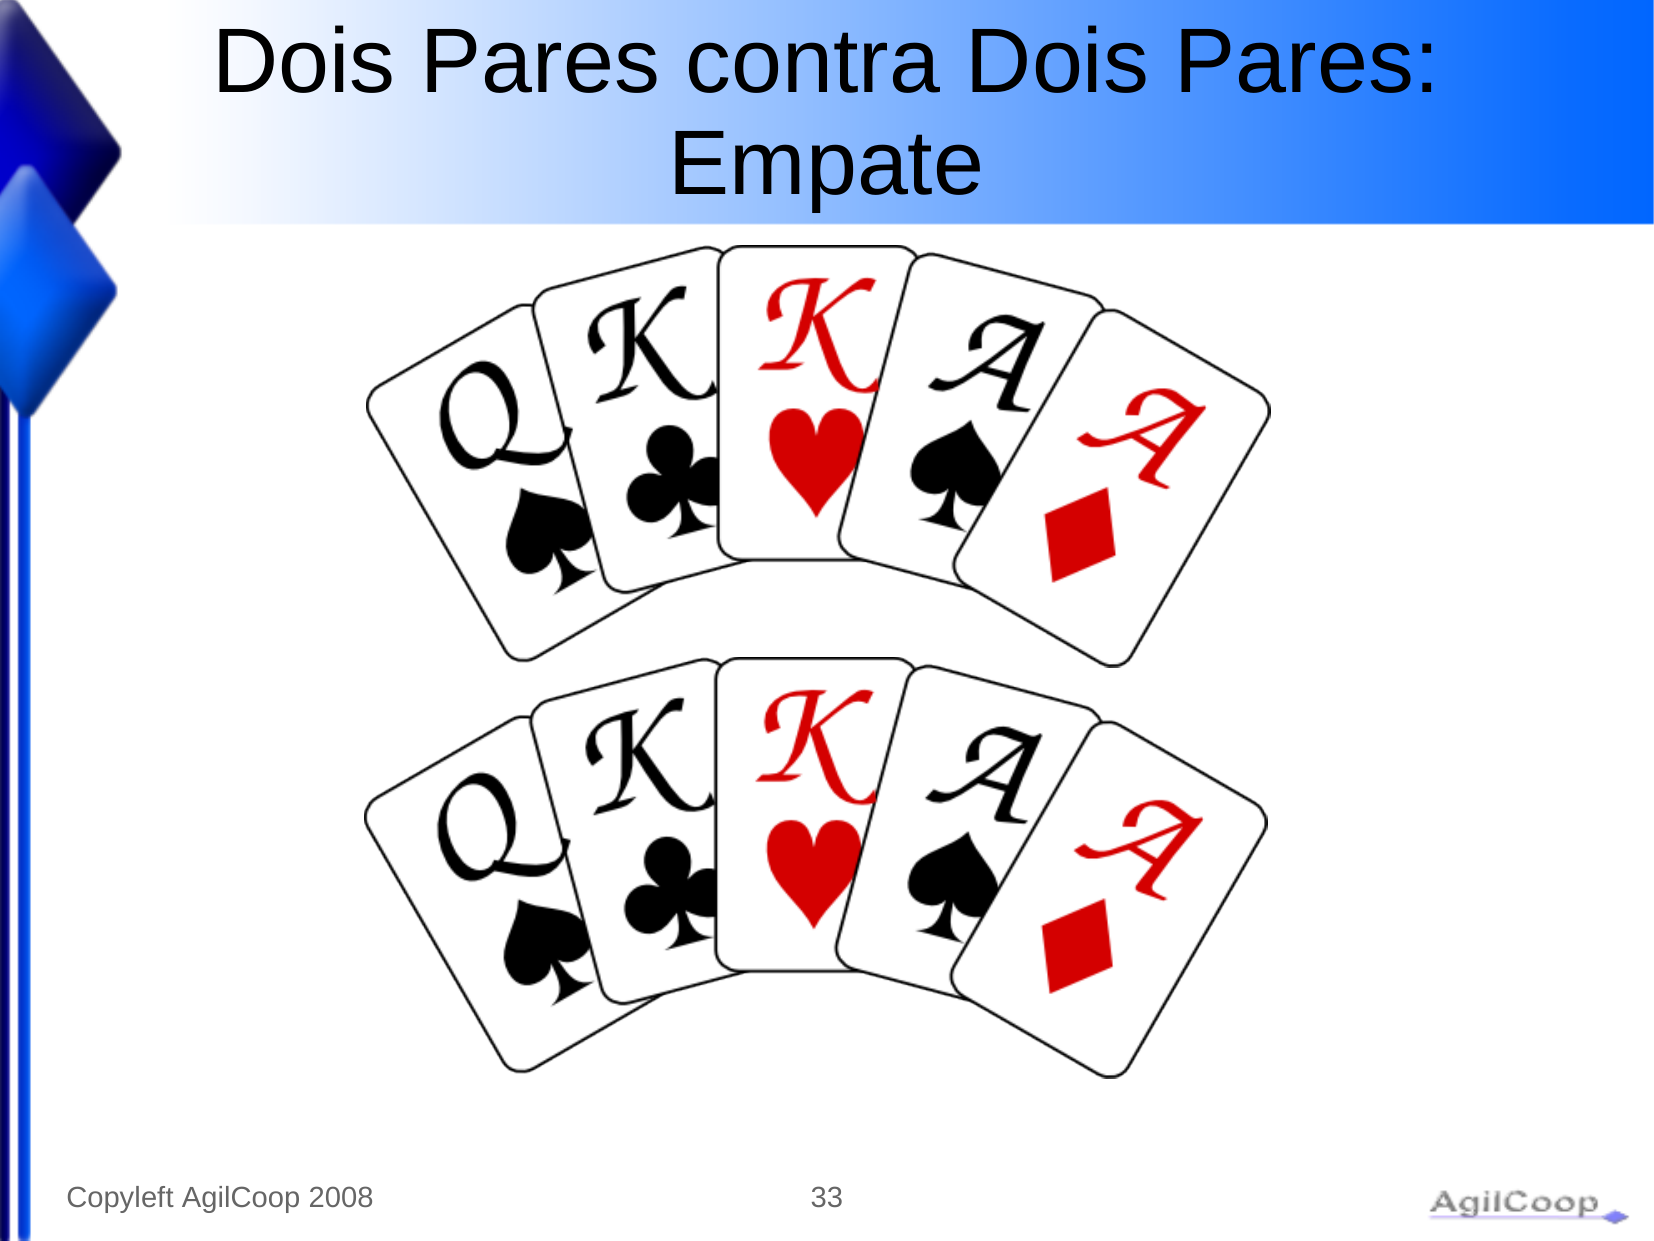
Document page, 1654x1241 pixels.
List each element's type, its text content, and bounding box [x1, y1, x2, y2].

picture [0, 0, 1654, 1241]
title Dois Pares contra Dois Pares: Empate [82, 8, 1571, 216]
